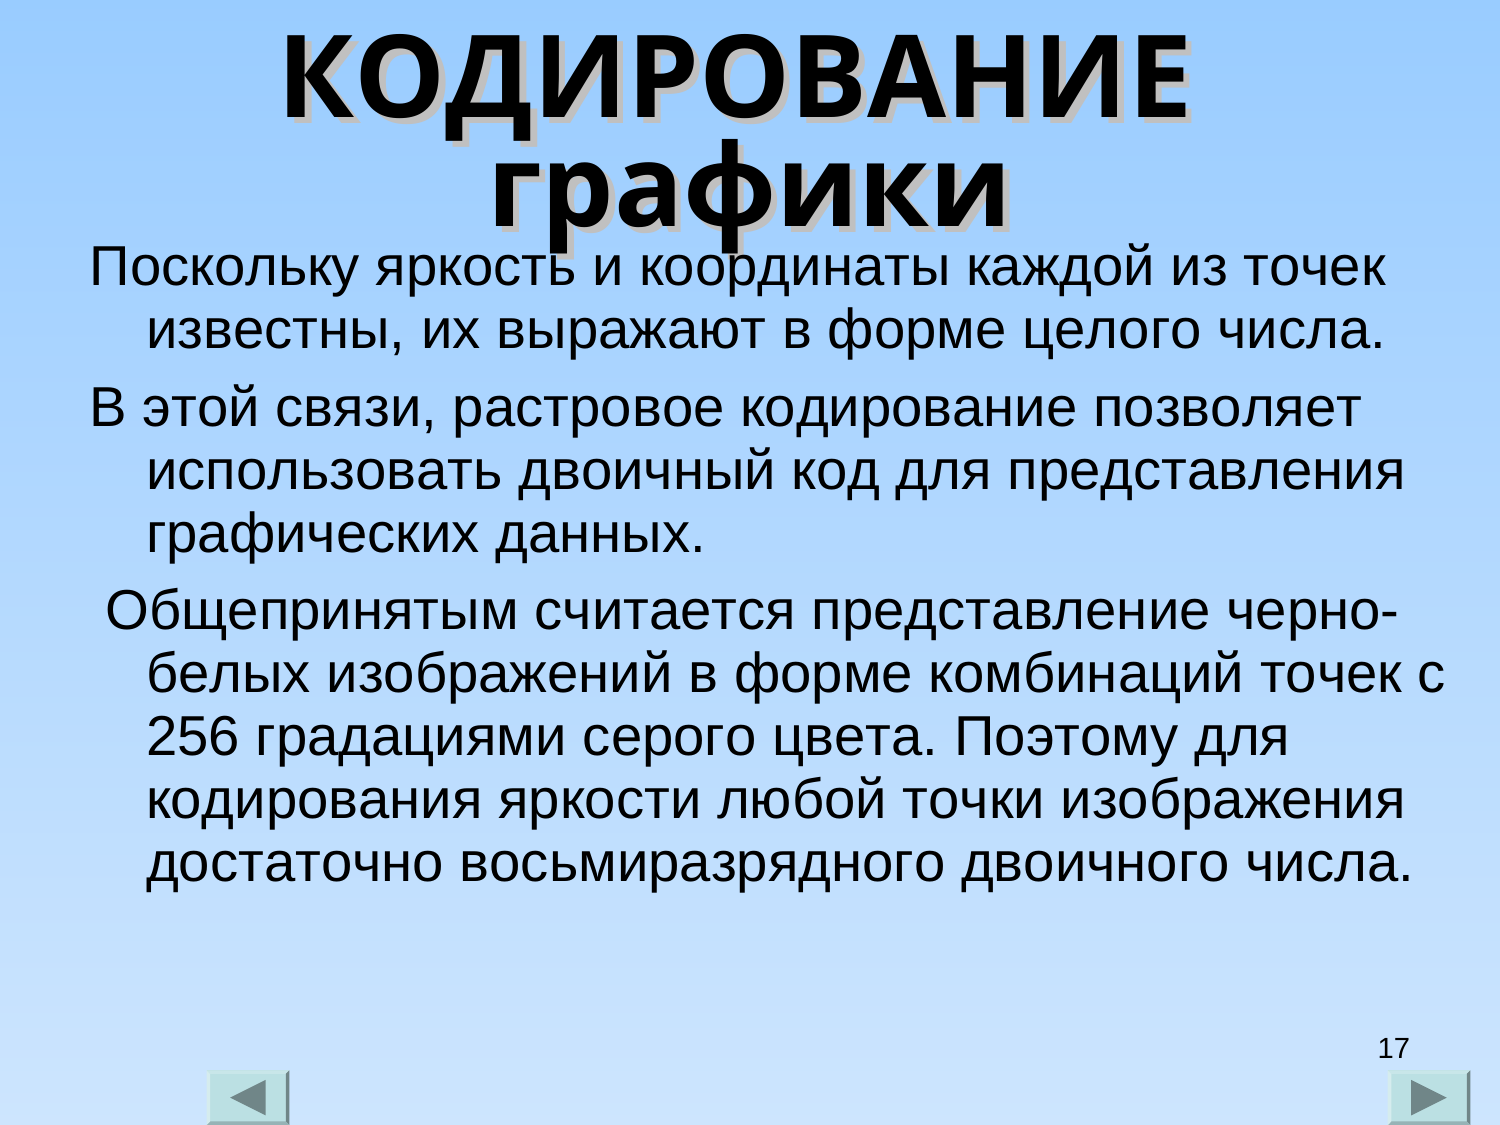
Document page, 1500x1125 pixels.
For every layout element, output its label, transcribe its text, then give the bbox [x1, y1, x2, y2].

list Поскольку яркость и координаты каждой из точек известны, их выражают в форме целого числа. В этой связи, растровое кодирование позволяет использовать двоичный код для представления графических данных. Общепринятым считается представление черно-белых изображений в форме комбинаций точек с 256 градациями серого цвета. Поэтому для кодирования яркости любой точки изображения достаточно восьмиразрядного двоичного числа. [75, 227, 1500, 1058]
title КОДИРОВАНИЕ графики [75, 17, 1426, 227]
text_box [208, 1070, 290, 1125]
text_box [1389, 1070, 1471, 1125]
